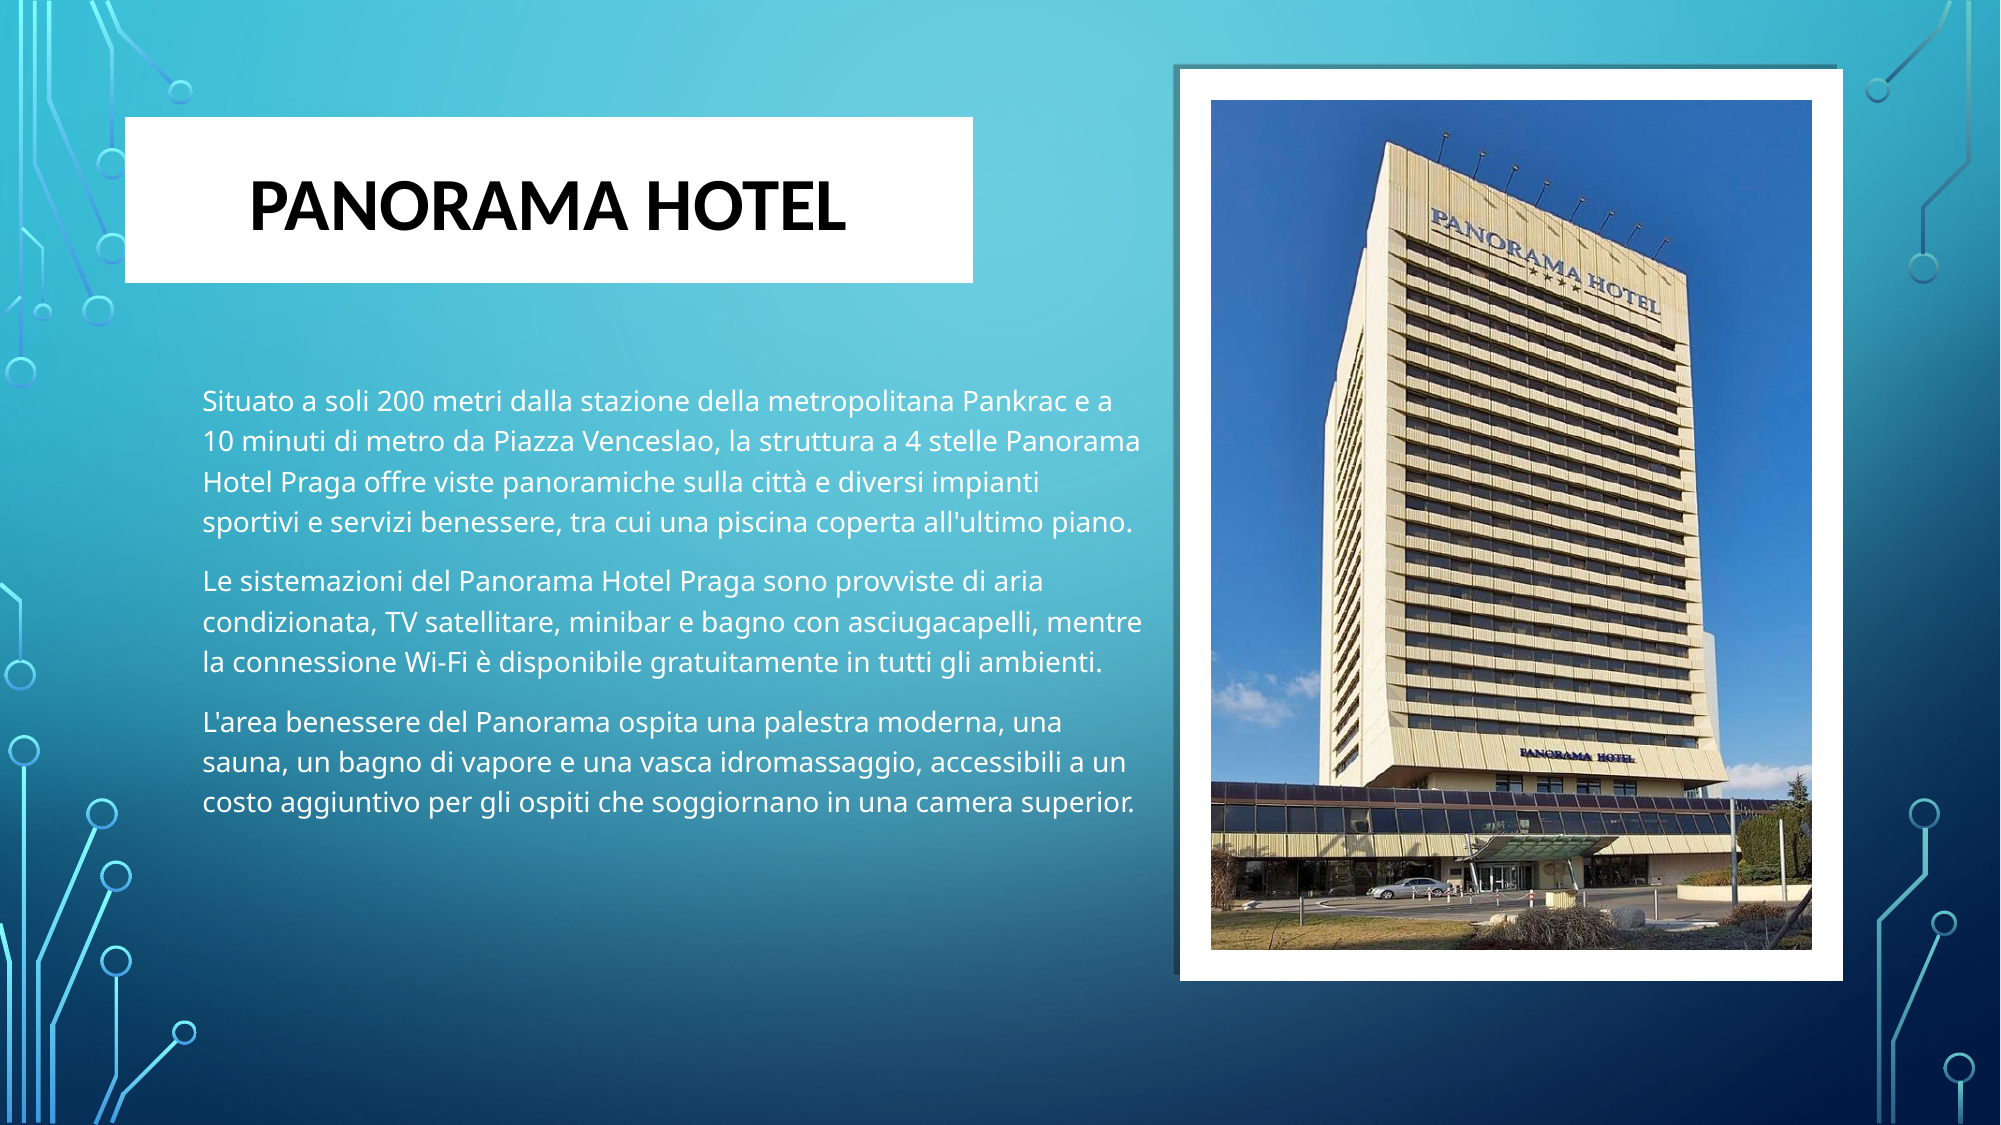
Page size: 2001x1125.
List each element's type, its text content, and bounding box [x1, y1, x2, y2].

picture [1210, 99, 1813, 950]
text_box PANORAMA HOTEL [126, 118, 972, 282]
list Situato a soli 200 metri dalla stazione della metropolitana Pankrac e a 10 minuti di metro da Piazza Venceslao, la struttura a 4 stelle Panorama Hotel Praga offre viste panoramiche sulla città e diversi impianti sportivi e servizi benessere, tra cui una piscina coperta all'ultimo piano. Le sistemazioni del Panorama Hotel Praga sono provviste di aria condizionata, TV satellitare, minibar e bagno con asciugacapelli, mentre la connessione Wi-Fi è disponibile gratuitamente in tutti gli ambienti. L'area benessere del Panorama ospita una palestra moderna, una sauna, un bagno di vapore e una vasca idromassaggio, accessibili a un costo aggiuntivo per gli ospiti che soggiornano in una camera superior. [187, 369, 1161, 951]
